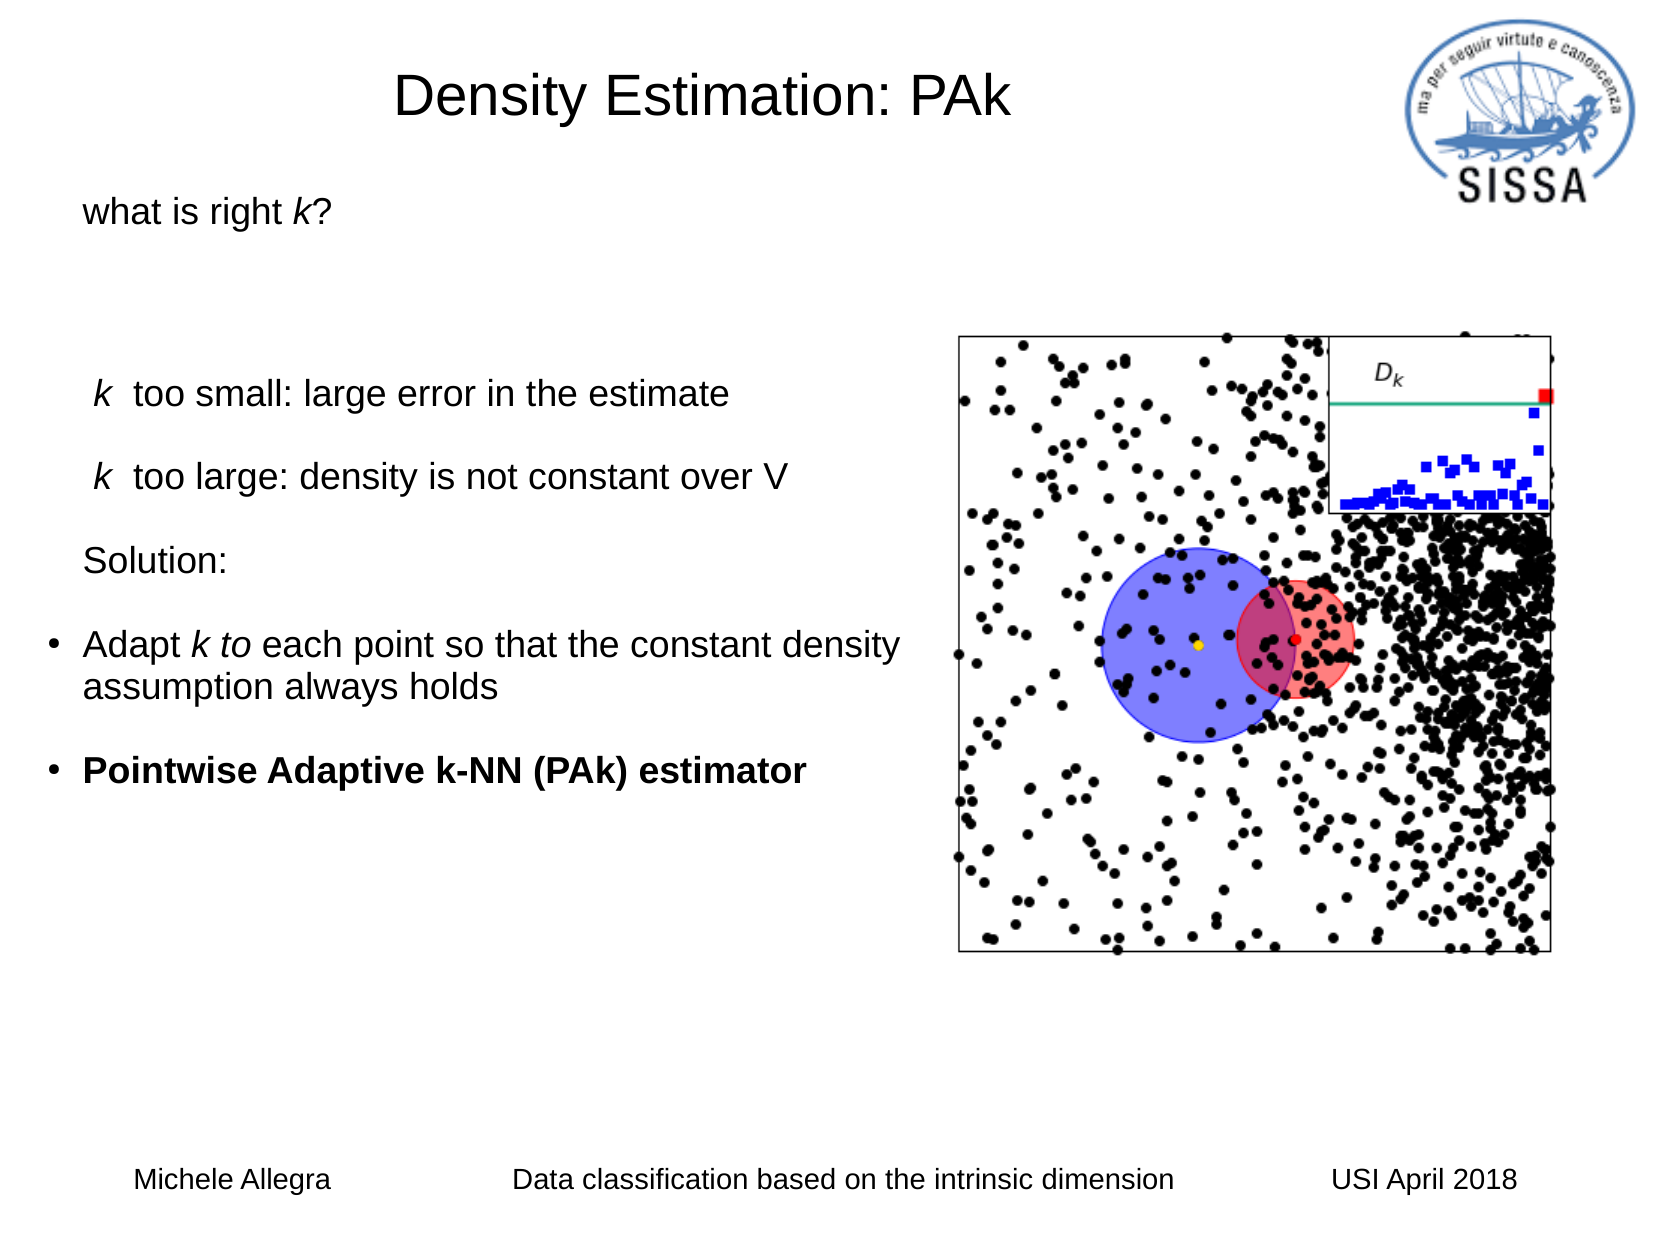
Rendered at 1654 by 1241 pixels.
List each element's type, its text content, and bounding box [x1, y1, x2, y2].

text_box k too small: large error in the estimate k too large: density is not constant over V Solution: Adapt k to each point so that the constant density assumption always holds Pointwise Adaptive k-NN (PAk) estimator [47, 36, 981, 960]
picture [921, 306, 1595, 981]
subtitle what is right k? [47, 22, 1536, 306]
title Michele Allegra Data classification based on the intrinsic dimension USI April 2018 [82, 1141, 1571, 1217]
picture [1391, 16, 1652, 207]
